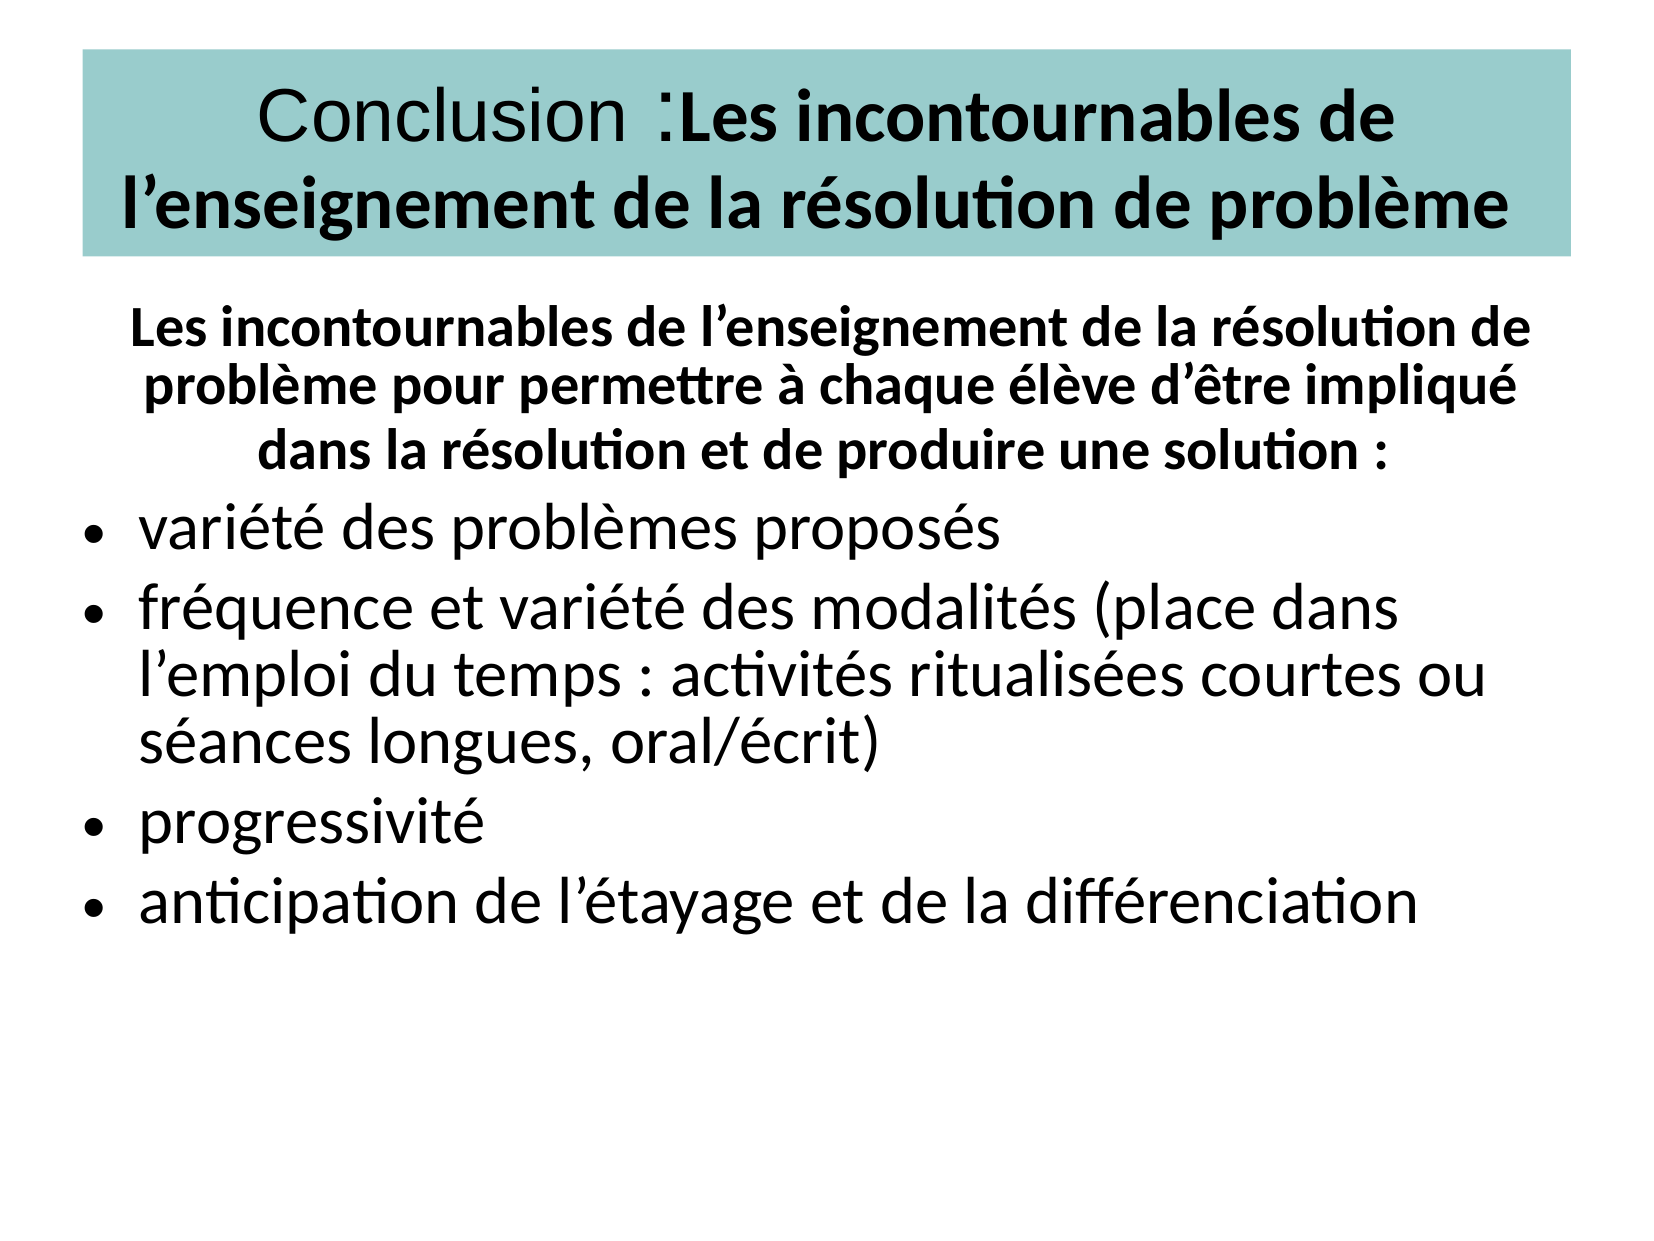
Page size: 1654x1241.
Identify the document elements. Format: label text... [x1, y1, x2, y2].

list Les incontournables de l’enseignement de la résolution de problème pour permettre à chaque élève d’être impliqué dans la résolution et de produire une solution : variété des problèmes proposés fréquence et variété des modalités (place dans l’emploi du temps : activités ritualisées courtes ou séances longues, oral/écrit) progressivité anticipation de l’étayage et de la différenciation [67, 295, 1595, 1241]
title Conclusion :Les incontournables de l’enseignement de la résolution de problème [82, 49, 1571, 257]
